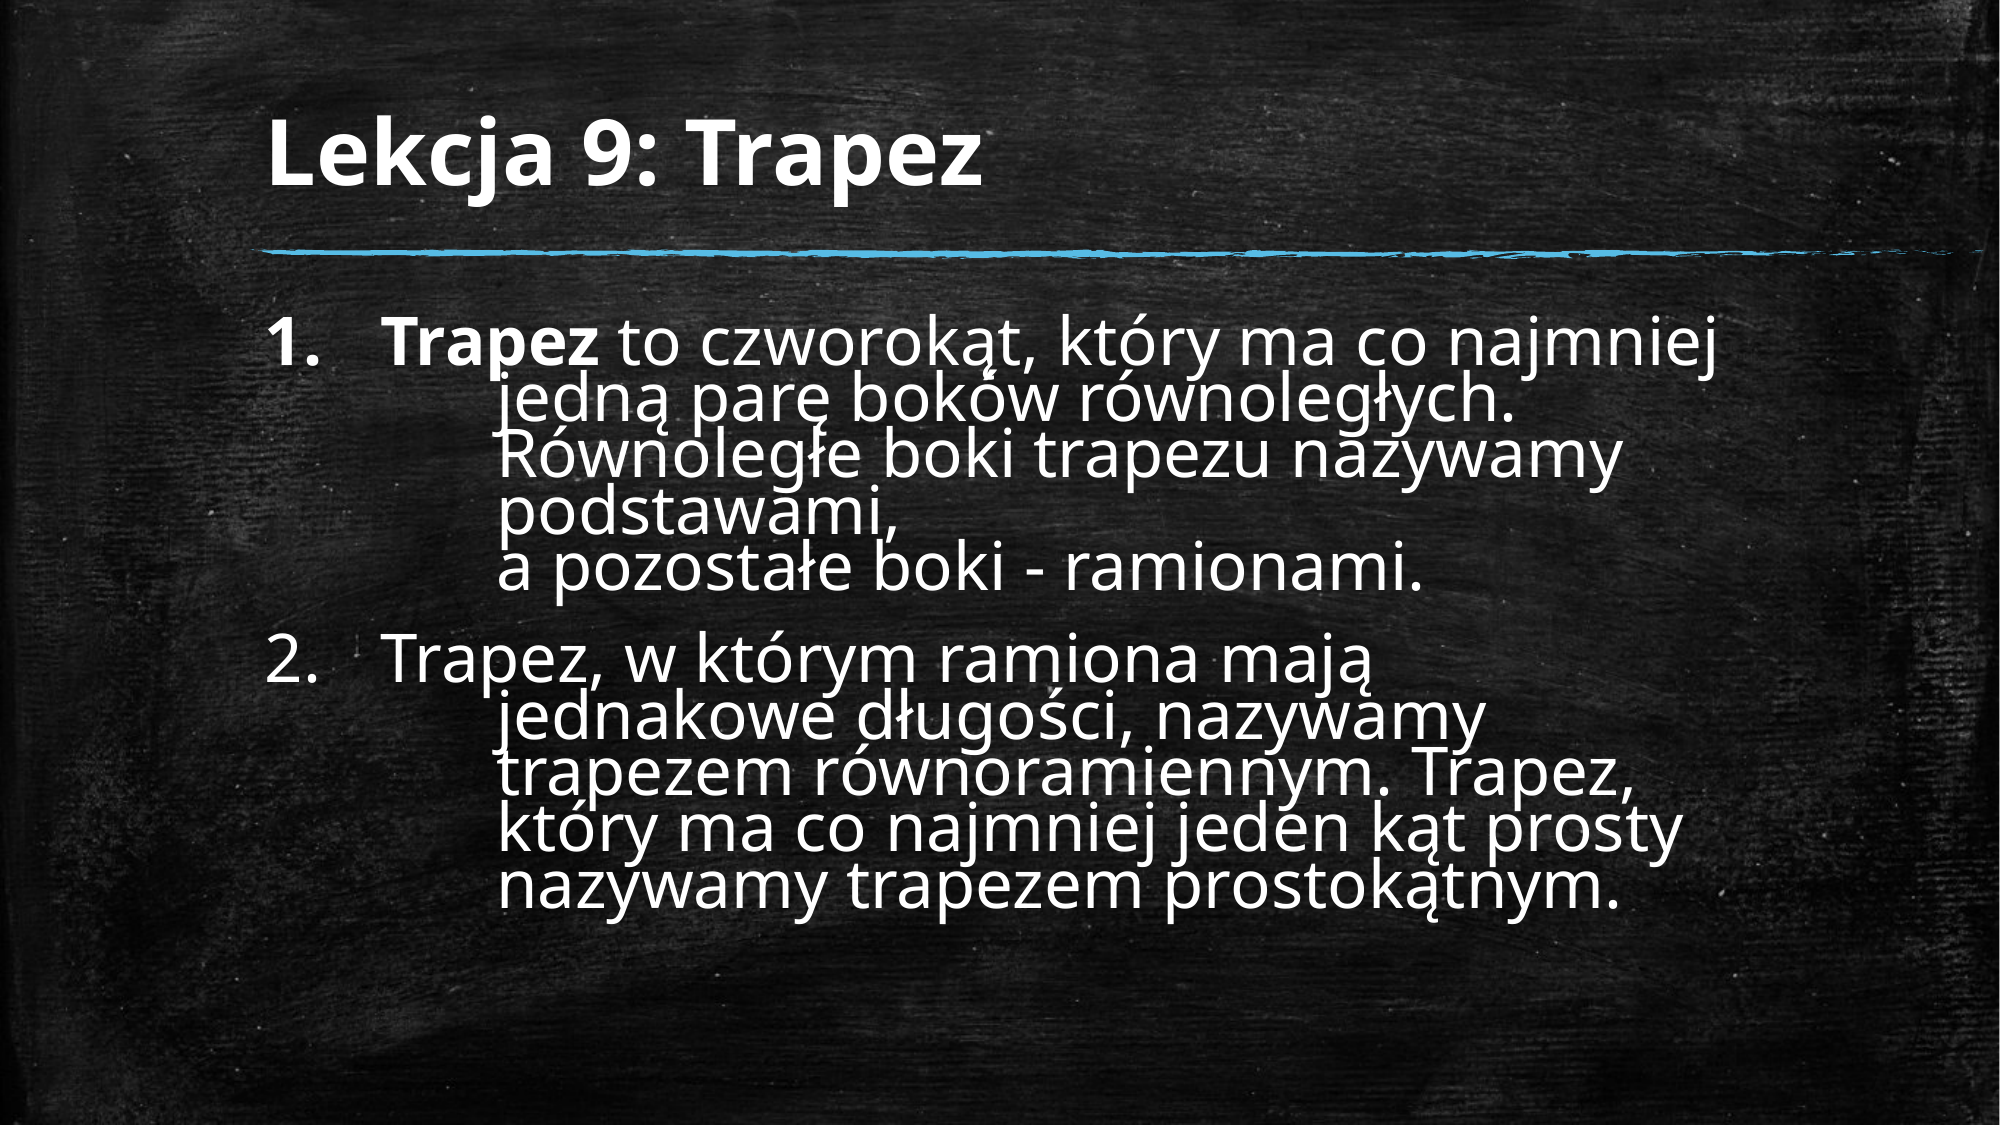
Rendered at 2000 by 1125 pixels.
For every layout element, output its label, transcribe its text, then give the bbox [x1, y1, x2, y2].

list Trapez to czworokąt, który ma co najmniej jedną parę boków równoległych. Równoległe boki trapezu nazywamy podstawami, a pozostałe boki - ramionami. Trapez, w którym ramiona mają jednakowe długości, nazywamy trapezem równoramiennym. Trapez, który ma co najmniej jeden kąt prosty nazywamy trapezem prostokątnym. [249, 312, 1750, 1013]
title Lekcja 9: Trapez [249, 45, 1750, 213]
